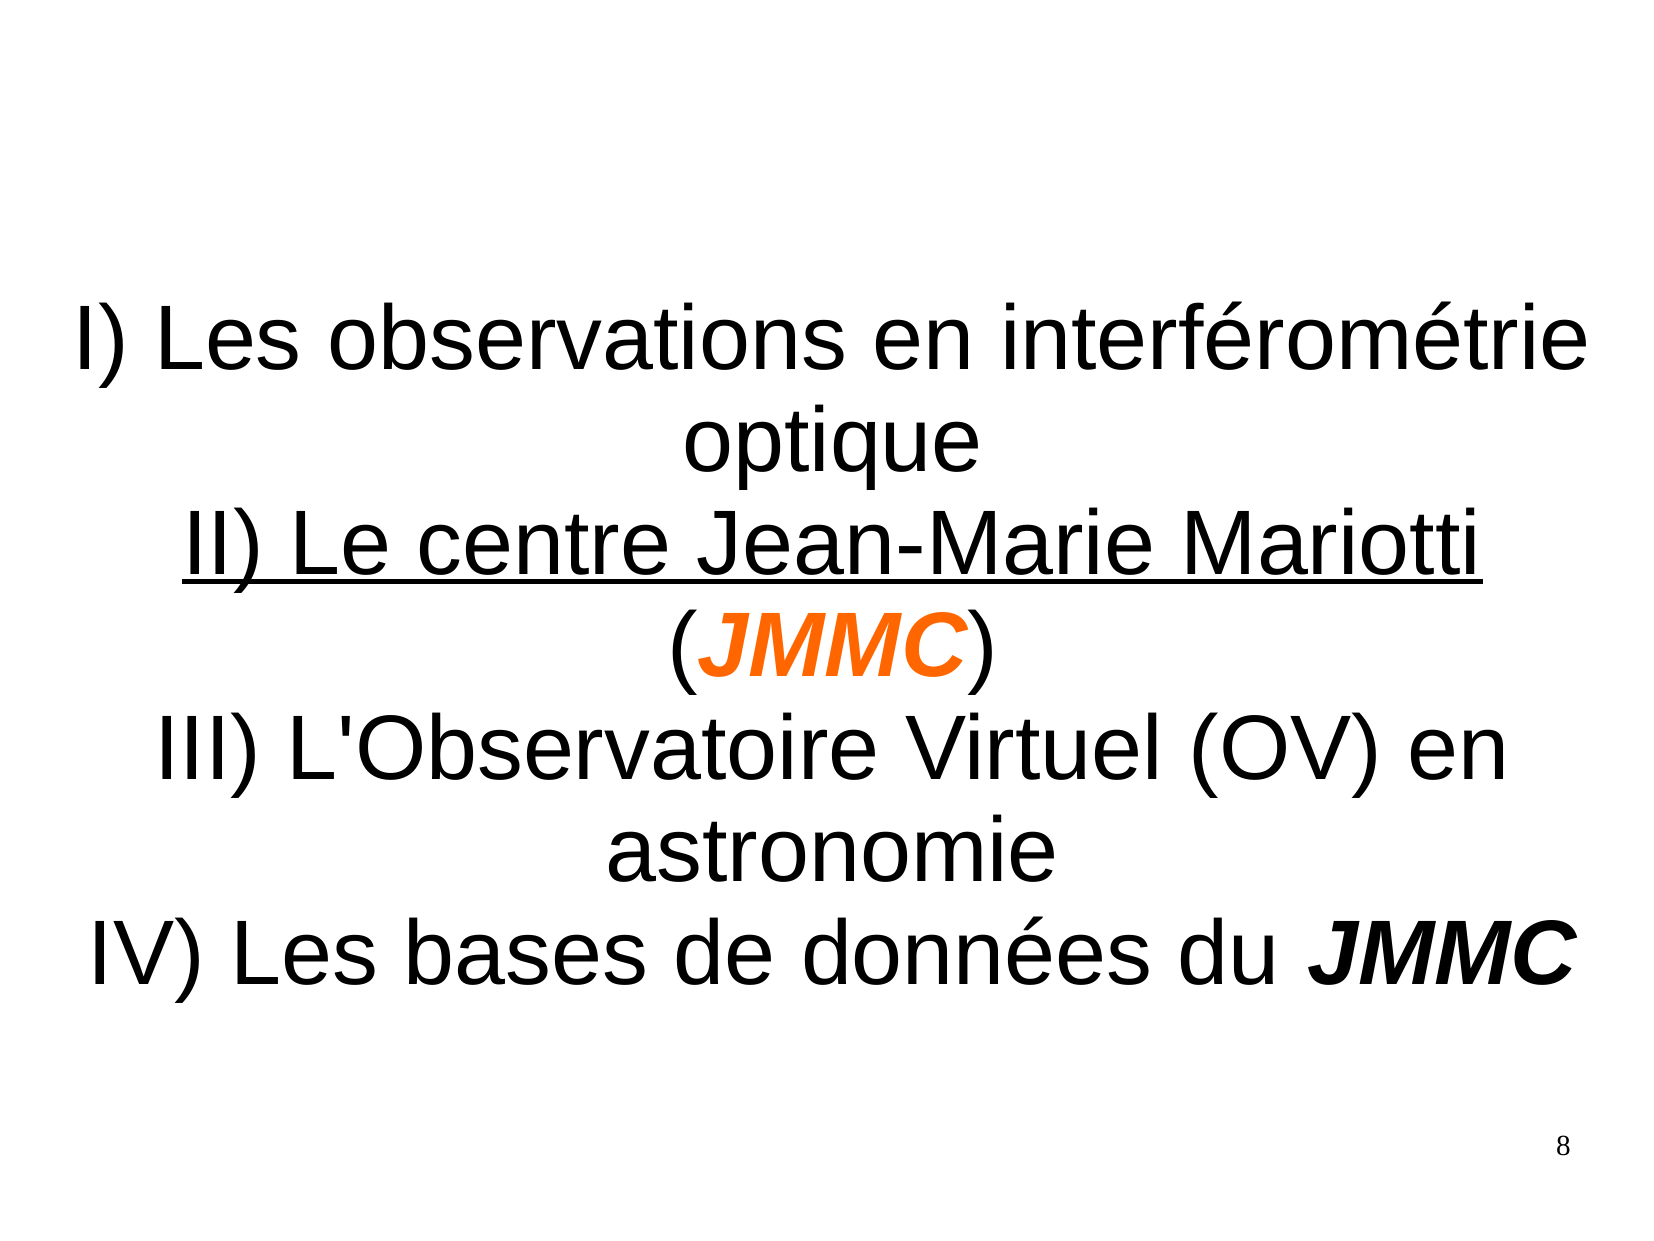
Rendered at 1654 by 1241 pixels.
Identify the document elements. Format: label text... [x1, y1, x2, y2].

title I) Les observations en interférométrie optique II) Le centre Jean-Marie Mariotti (JMMC) III) L'Observatoire Virtuel (OV) en astronomie IV) Les bases de données du JMMC [35, 234, 1630, 1158]
